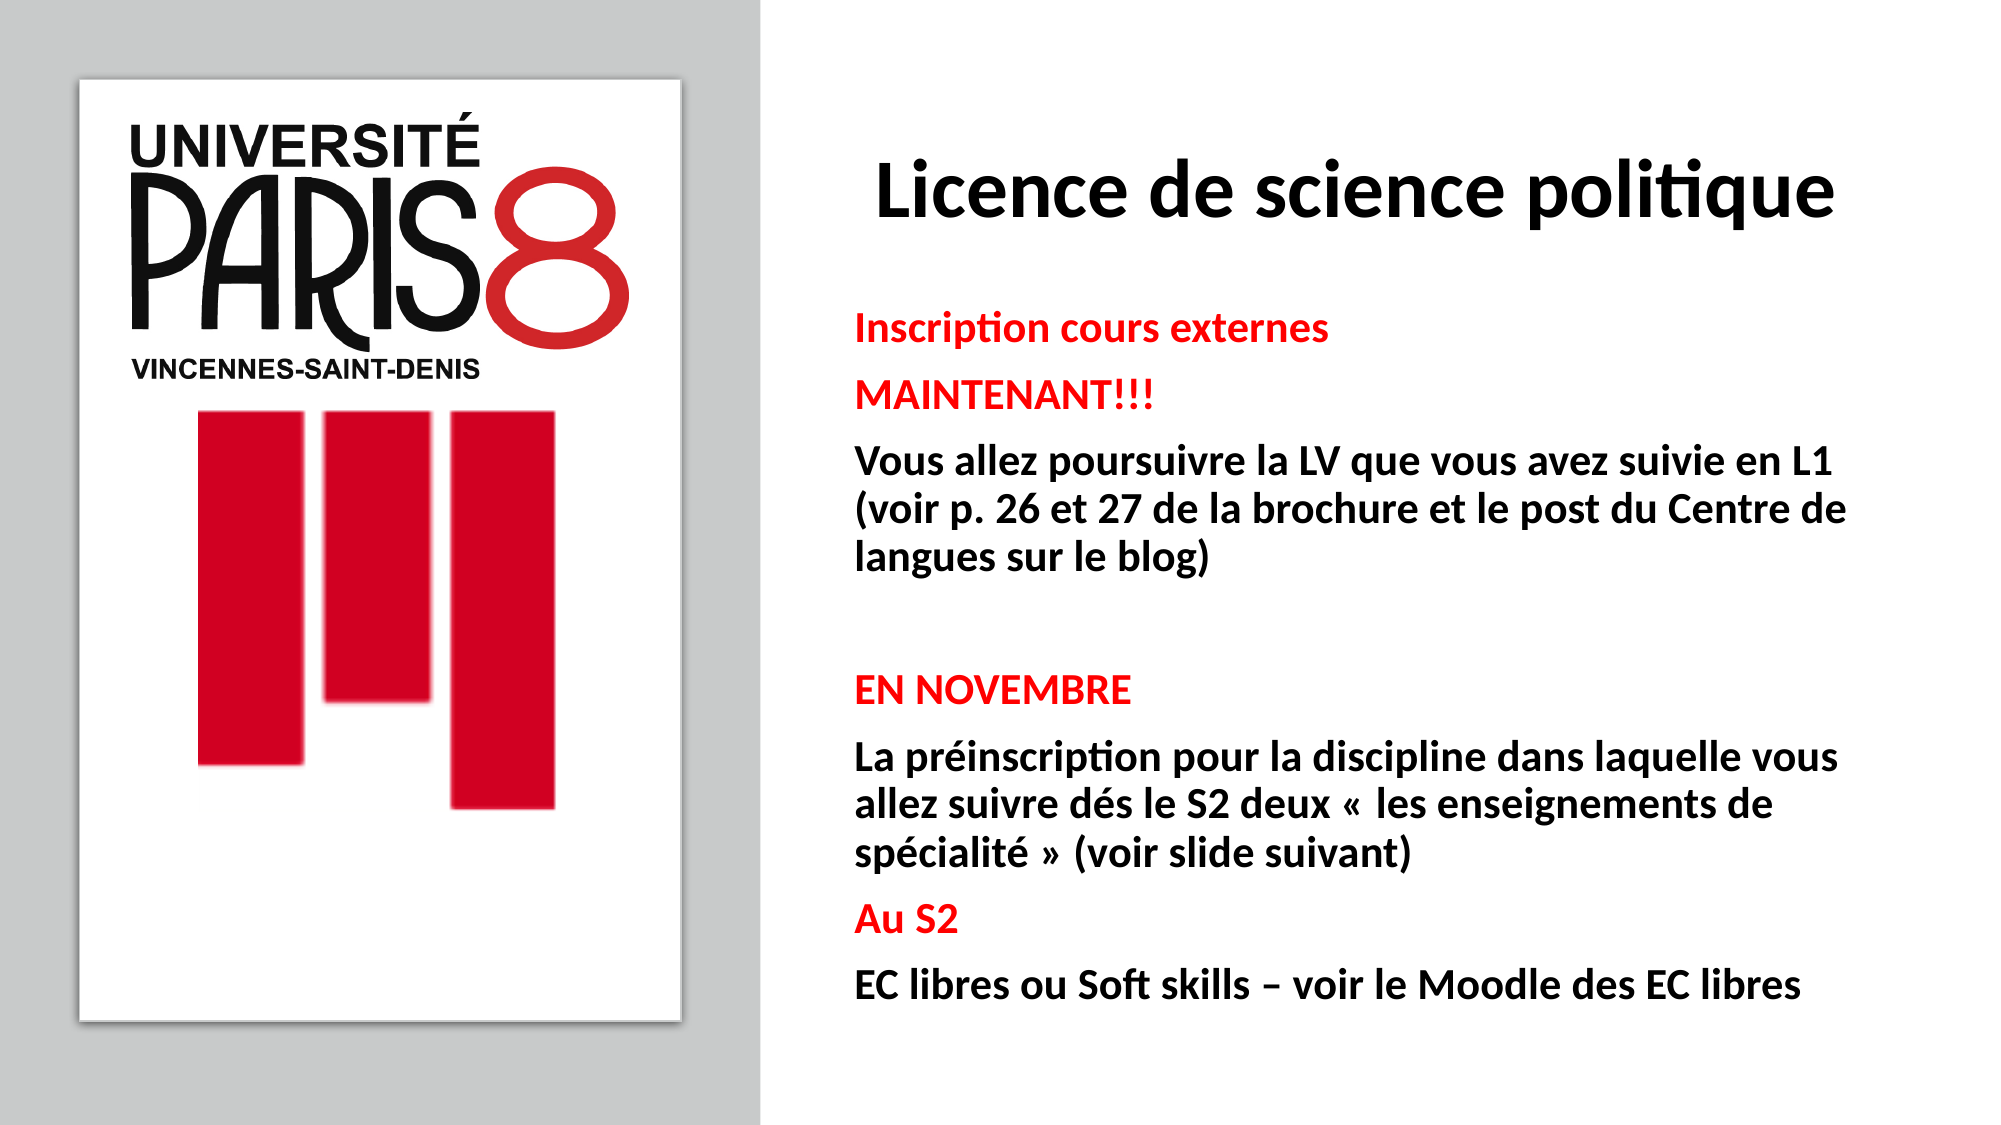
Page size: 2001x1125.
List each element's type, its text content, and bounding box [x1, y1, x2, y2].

picture [198, 409, 563, 816]
title Licence de science politique [839, 103, 1893, 296]
list Inscription cours externes MAINTENANT!!! Vous allez poursuivre la LV que vous avez suivie en L1 (voir p. 26 et 27 de la brochure et le post du Centre de langues sur le blog) EN NOVEMBRE La préinscription pour la discipline dans laquelle vous allez suivre dés le S2 deux « les enseignements de spécialité » (voir slide suivant) Au S2 EC libres ou Soft skills – voir le Moodle des EC libres [839, 296, 1893, 1021]
text_box [0, 0, 761, 1125]
picture [131, 112, 629, 379]
